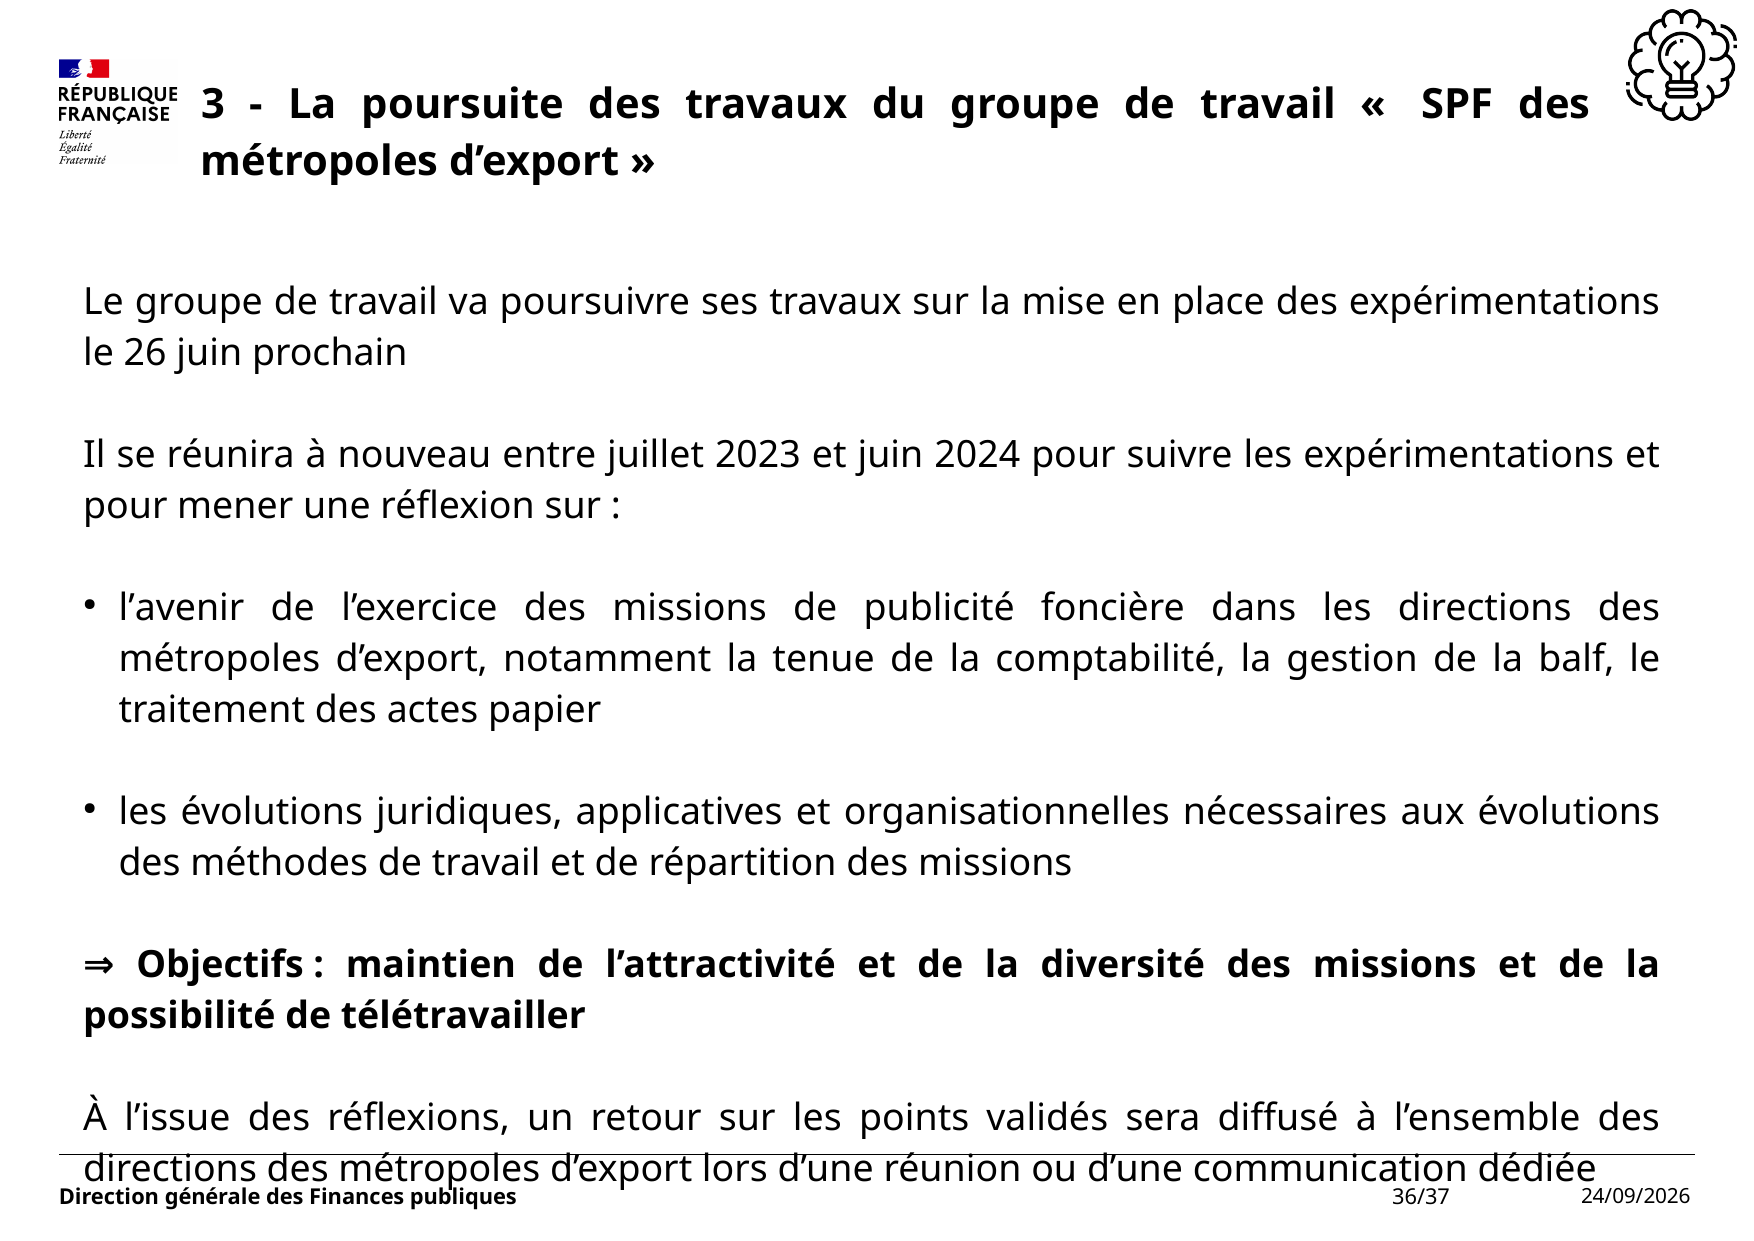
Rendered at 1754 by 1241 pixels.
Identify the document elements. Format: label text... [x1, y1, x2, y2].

text_box 3 - La poursuite des travaux du groupe de travail « SPF des métropoles d’export » [150, 66, 1607, 183]
picture [59, 59, 178, 164]
text_box Le groupe de travail va poursuivre ses travaux sur la mise en place des expérimentations le 26 juin prochain Il se réunira à nouveau entre juillet 2023 et juin 2024 pour suivre les expérimentations et pour mener une réflexion sur : l’avenir de l’exercice des missions de publicité foncière dans les directions des métropoles d’export, notamment la tenue de la comptabilité, la gestion de la balf, le traitement des actes papier les évolutions juridiques, applicatives et organisationnelles nécessaires aux évolutions des méthodes de travail et de répartition des missions ⇒ Objectifs : maintien de l’attractivité et de la diversité des missions et de la possibilité de télétravailler À l’issue des réflexions, un retour sur les points validés sera diffusé à l’ensemble des directions des métropoles d’export lors d’une réunion ou d’une communication dédiée [68, 266, 1677, 1106]
picture [1626, 9, 1737, 121]
